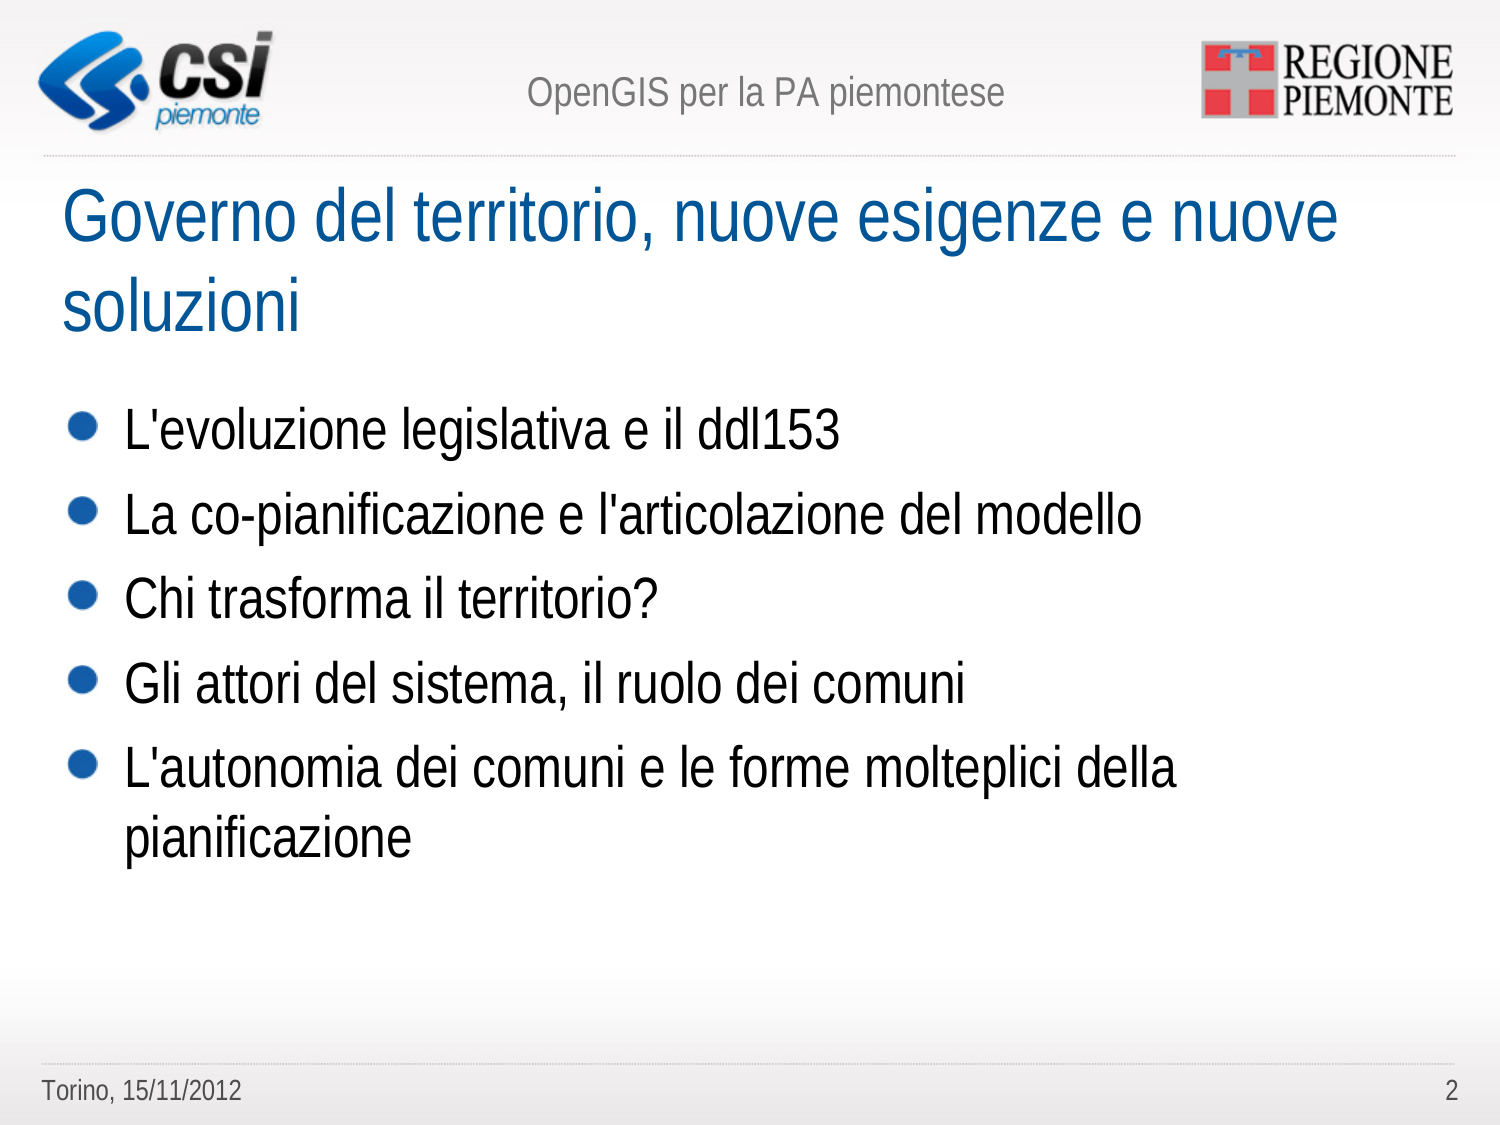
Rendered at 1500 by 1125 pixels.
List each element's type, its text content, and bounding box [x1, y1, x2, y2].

list L'evoluzione legislativa e il ddl153 La co-pianificazione e l'articolazione del modello Chi trasforma il territorio? Gli attori del sistema, il ruolo dei comuni L'autonomia dei comuni e le forme molteplici della pianificazione [53, 383, 1447, 1055]
title Governo del territorio, nuove esigenze e nuove soluzioni [47, 158, 1447, 370]
picture [0, 0, 1500, 1125]
